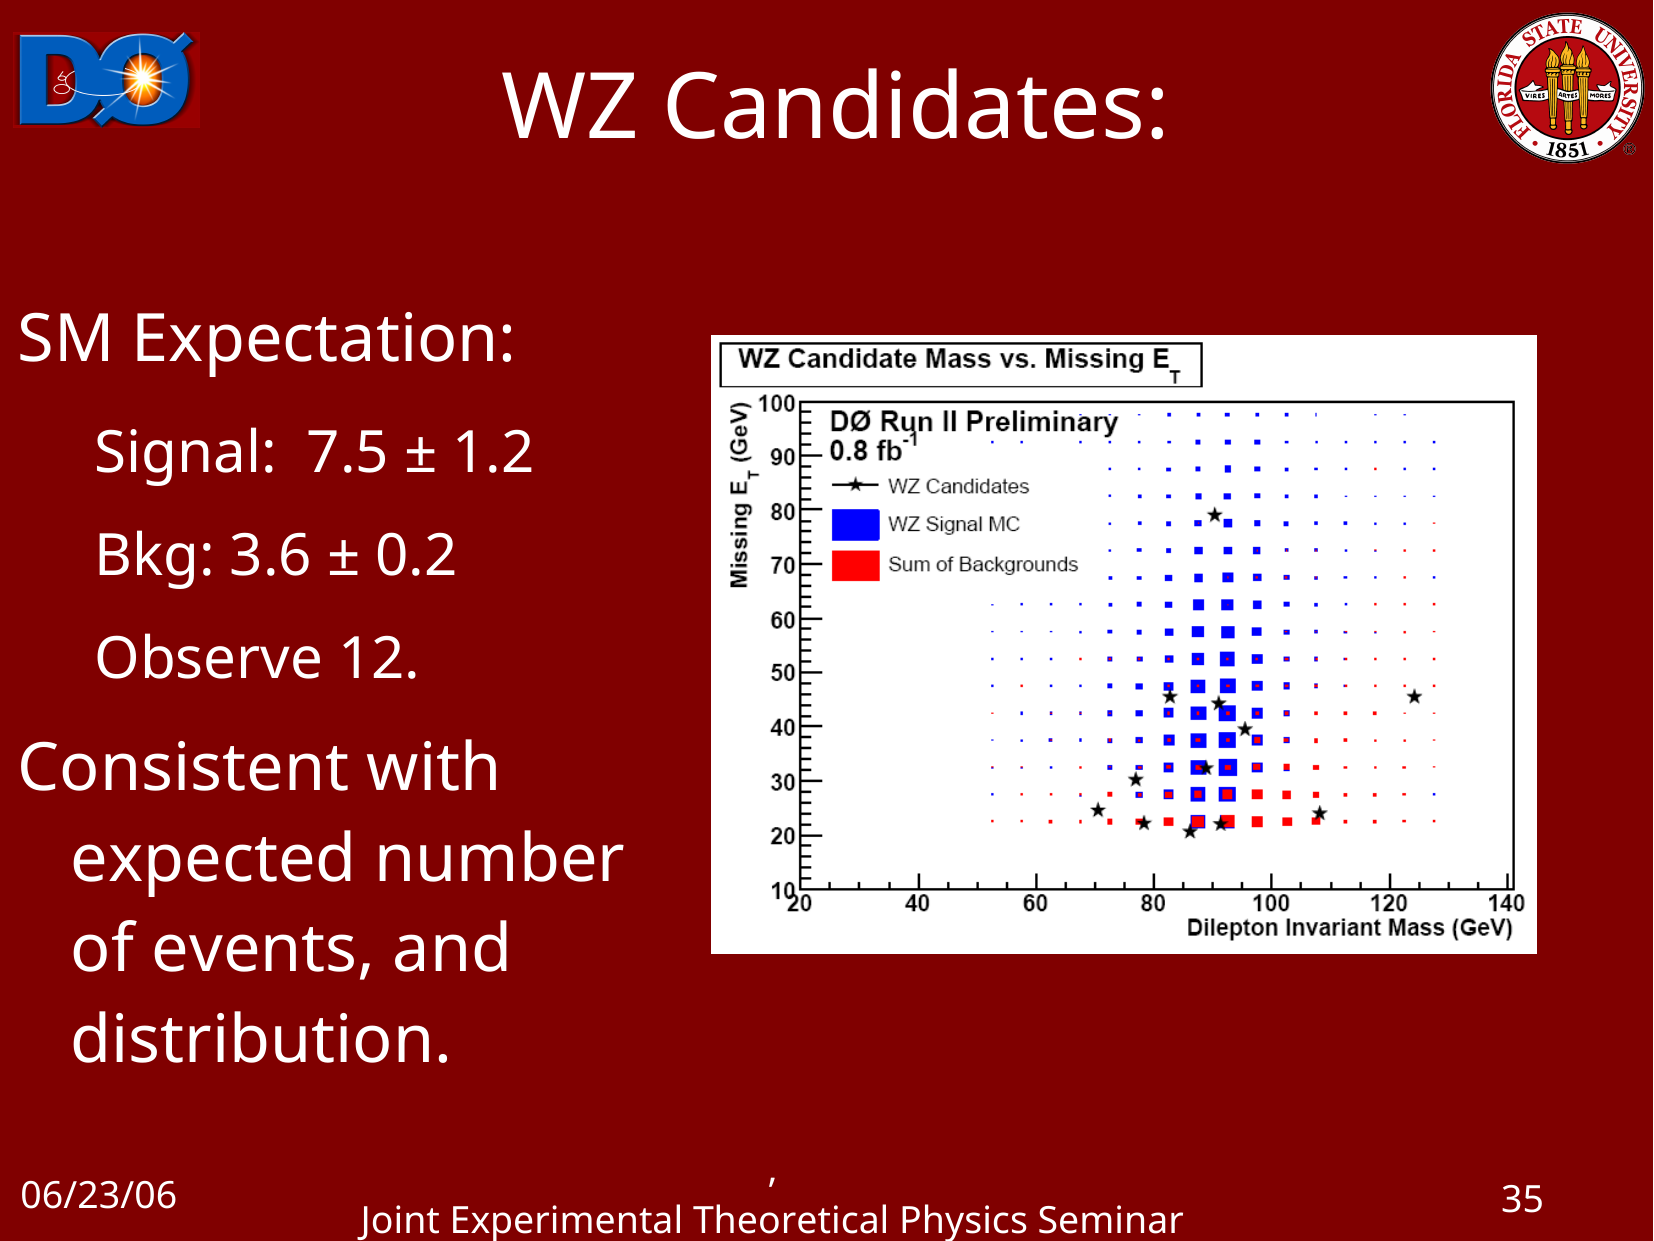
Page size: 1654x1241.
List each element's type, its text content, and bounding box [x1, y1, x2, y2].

picture [13, 32, 196, 128]
title WZ Candidates: [196, 0, 1475, 208]
list SM Expectation: Signal: 7.5 ± 1.2 Bkg: 3.6 ± 0.2 Observe 12. Consistent with expected number of events, and distribution. [0, 290, 670, 1109]
picture [711, 335, 1537, 955]
picture [1489, 11, 1646, 165]
